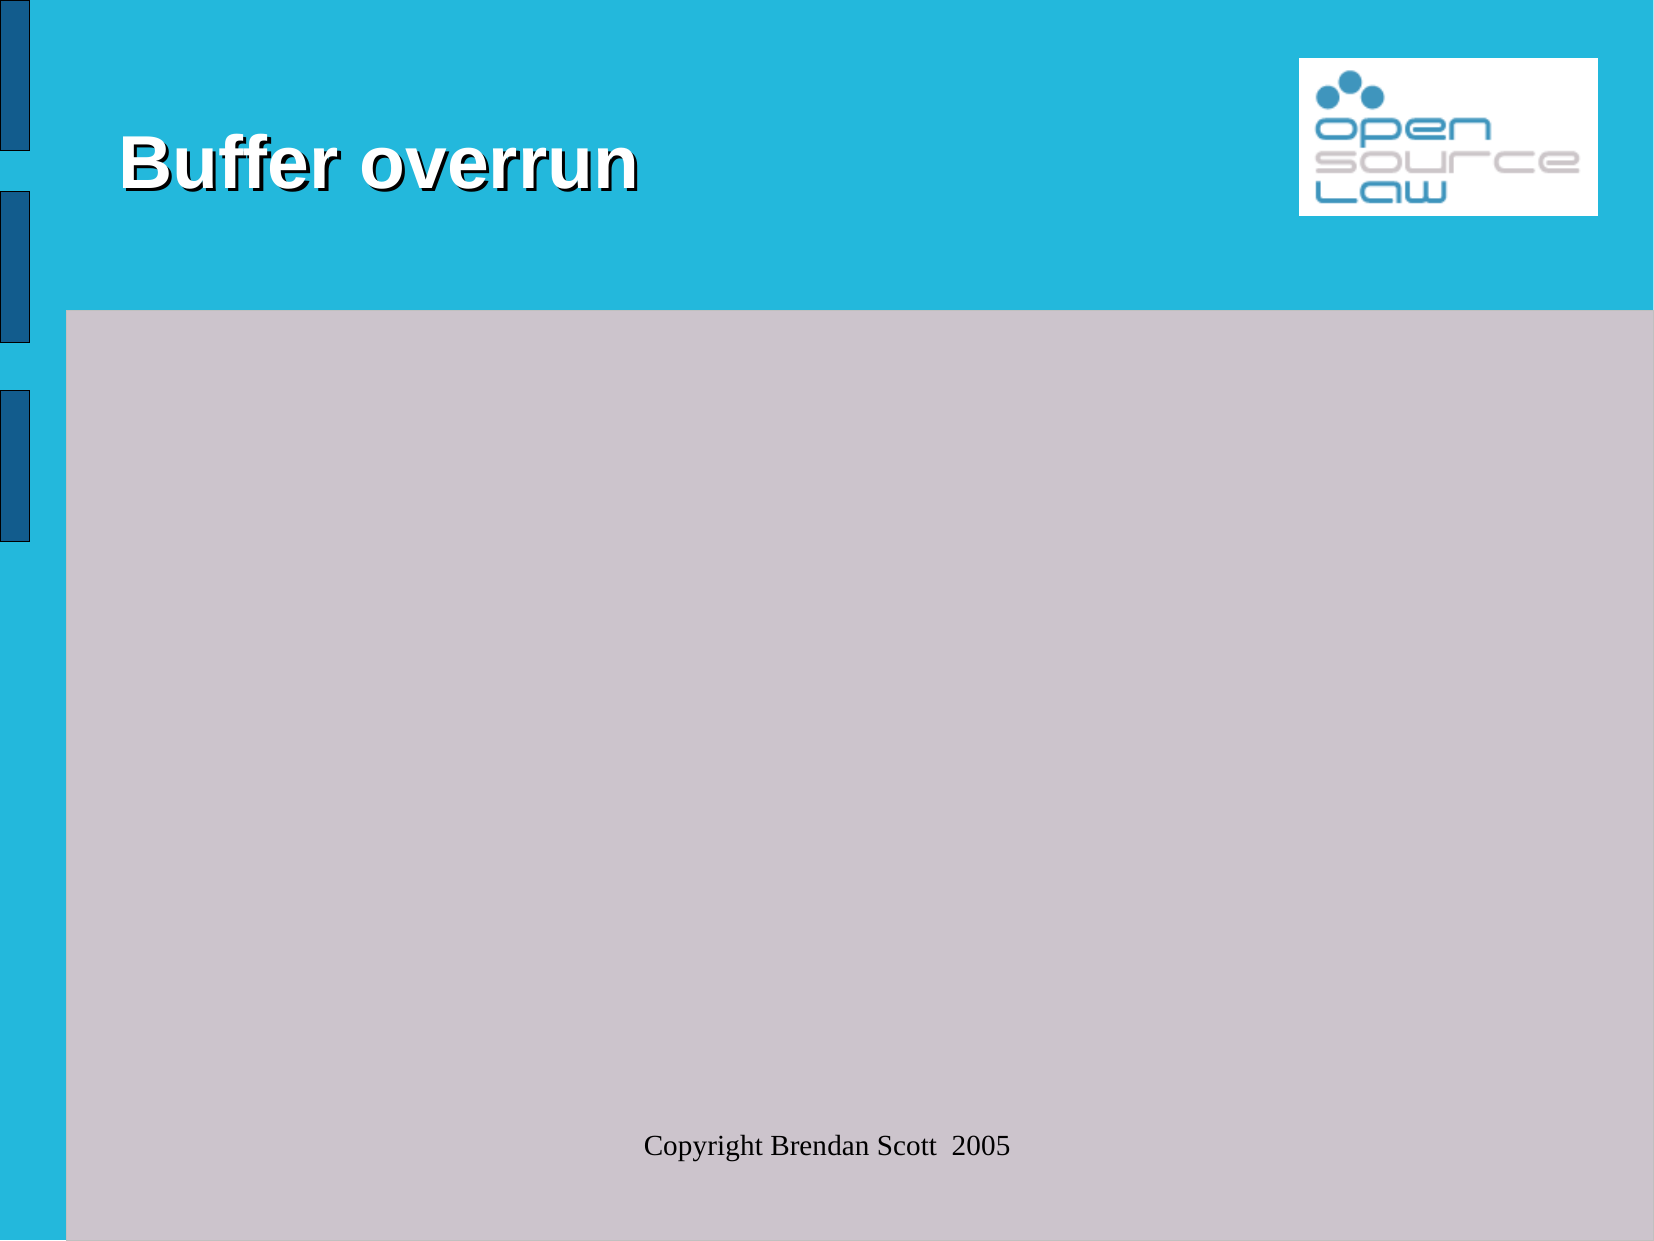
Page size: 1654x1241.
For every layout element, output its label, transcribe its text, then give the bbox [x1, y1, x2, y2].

picture [1299, 58, 1598, 216]
title Buffer overrun [118, 1, 1211, 324]
